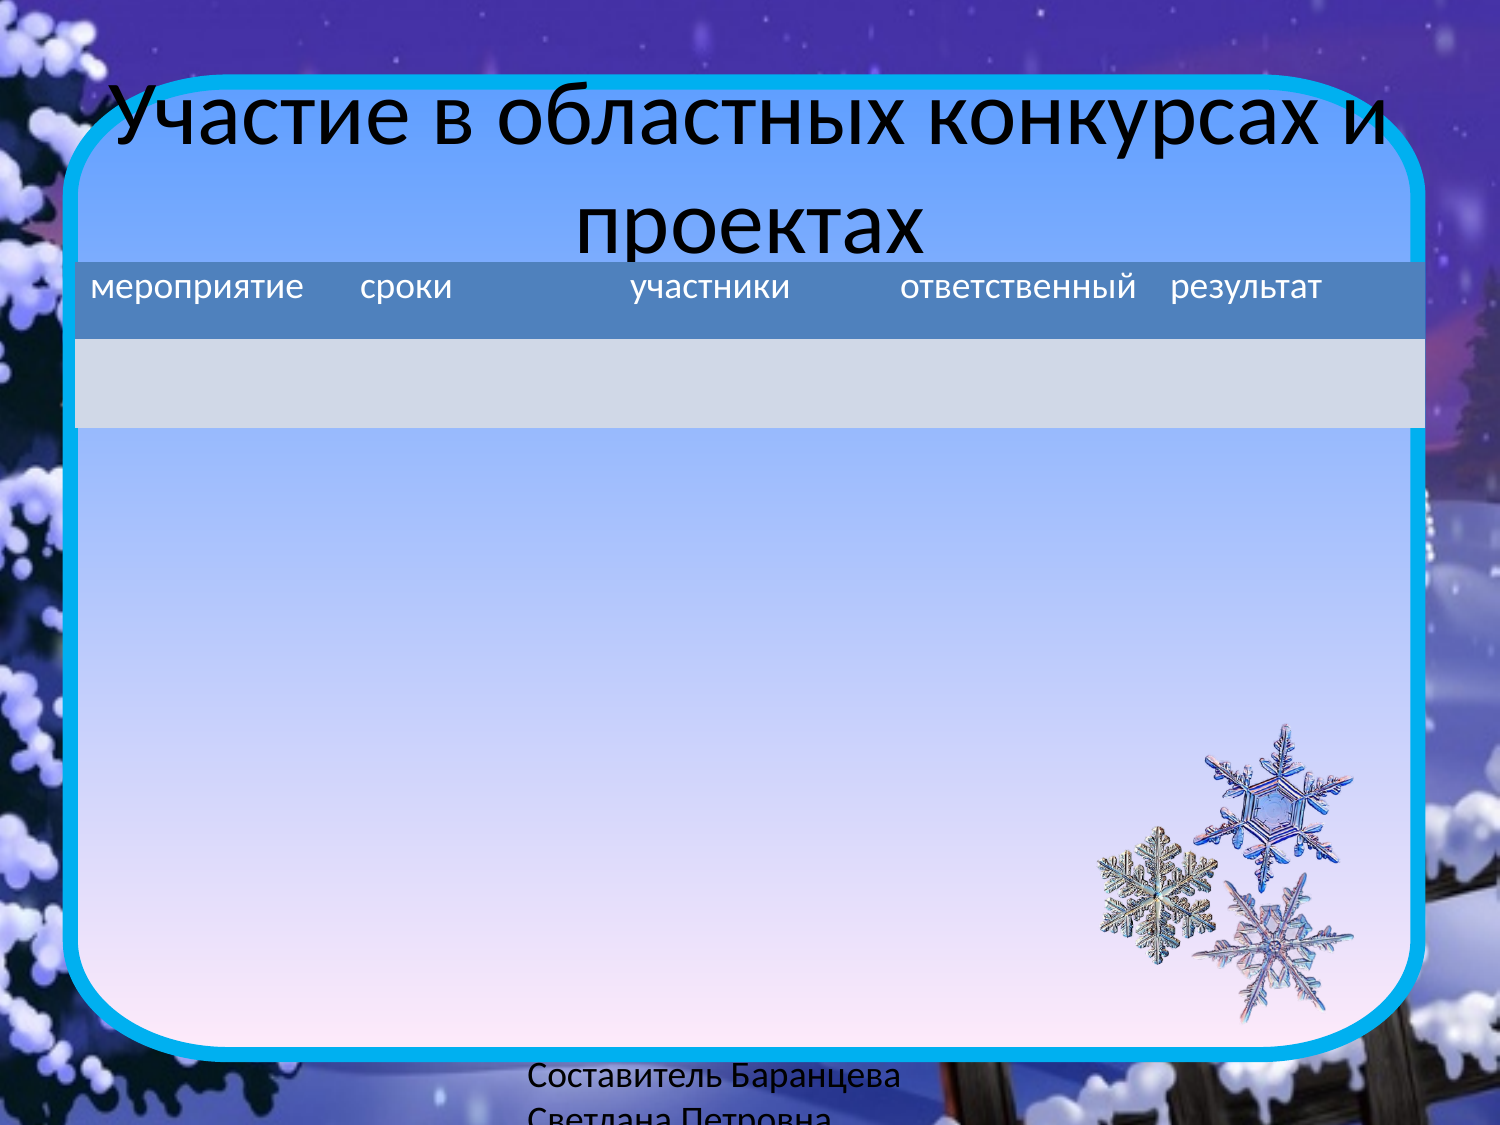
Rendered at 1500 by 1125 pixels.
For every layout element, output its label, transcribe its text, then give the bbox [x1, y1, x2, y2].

table_cell [345, 339, 615, 428]
table_cell [885, 339, 1155, 428]
table_cell [1155, 339, 1425, 428]
table_header сроки [345, 262, 615, 339]
picture [708, 1116, 717, 1121]
picture [686, 1111, 697, 1125]
picture [742, 1116, 751, 1125]
picture [570, 1116, 579, 1121]
picture [0, 0, 1500, 1125]
title Участие в областных конкурсах и проектах [75, 45, 1425, 233]
table_header ответственный [885, 262, 1155, 339]
table_cell [75, 339, 345, 428]
table_header мероприятие [75, 262, 345, 339]
table_header результат [1155, 262, 1425, 339]
table_cell [615, 339, 885, 428]
picture [782, 1116, 789, 1122]
footer Составитель Баранцева Светлана Петровна [512, 1042, 988, 1103]
picture [604, 1117, 610, 1125]
picture [761, 1116, 771, 1125]
table_header участники [615, 262, 885, 339]
picture [553, 1116, 560, 1122]
